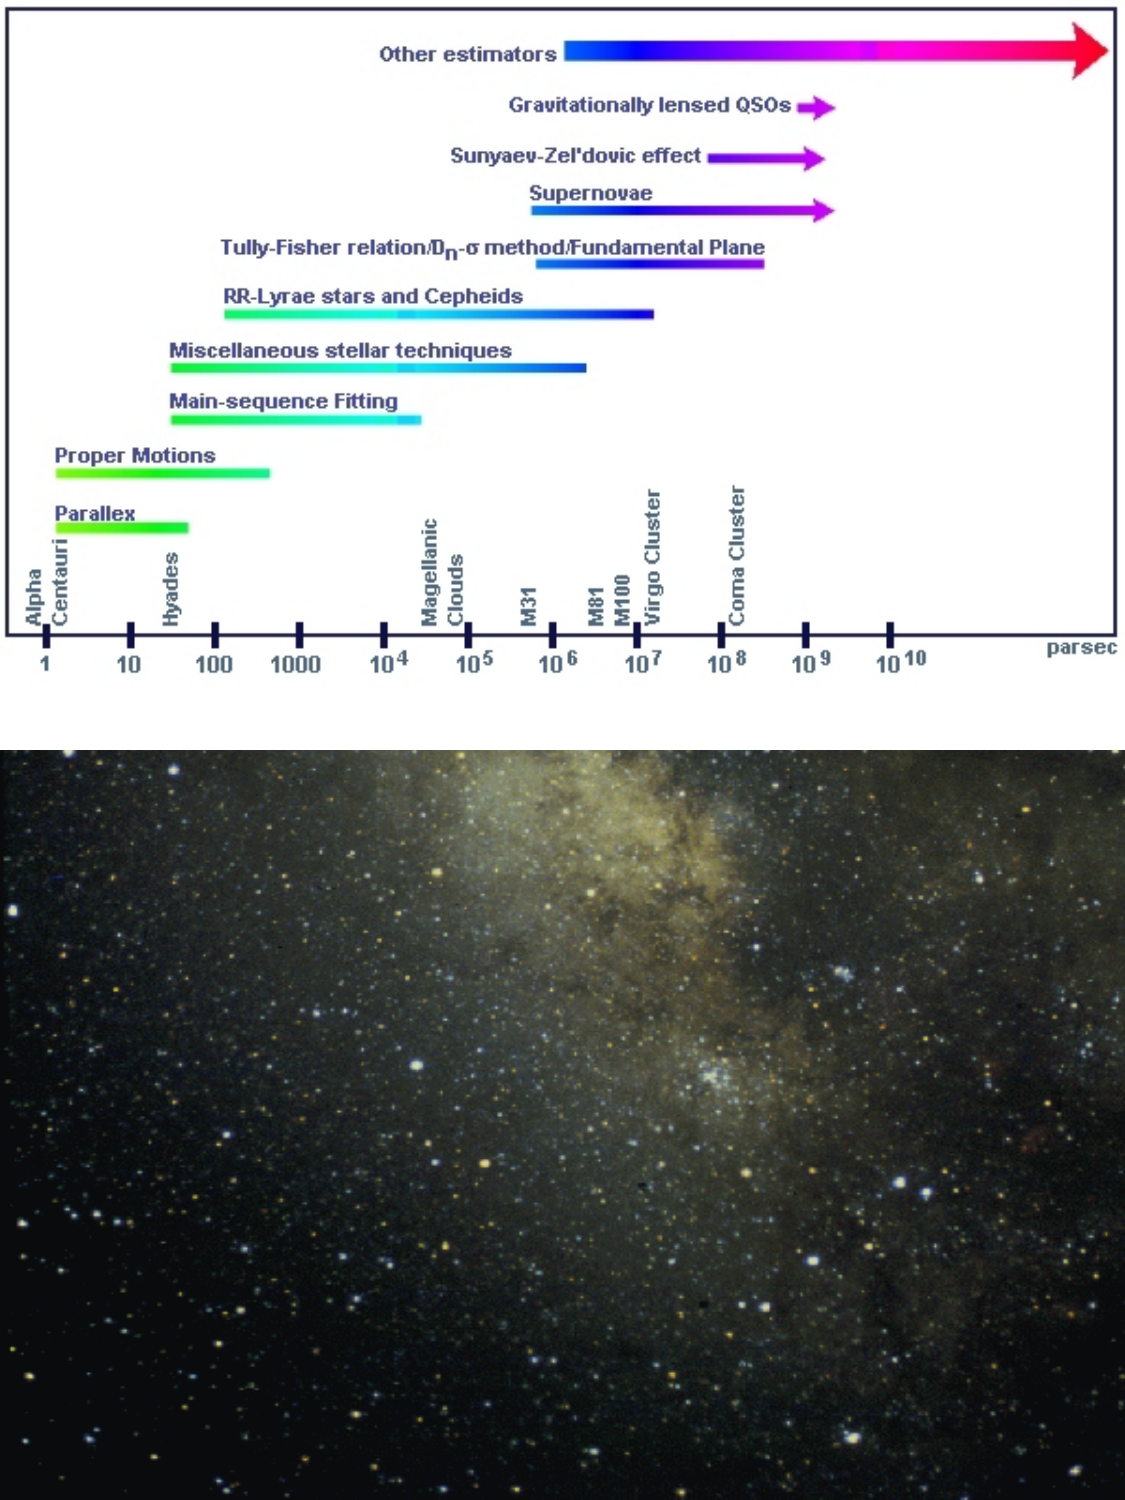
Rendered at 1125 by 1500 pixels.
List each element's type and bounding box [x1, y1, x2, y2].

picture [0, 0, 1125, 751]
